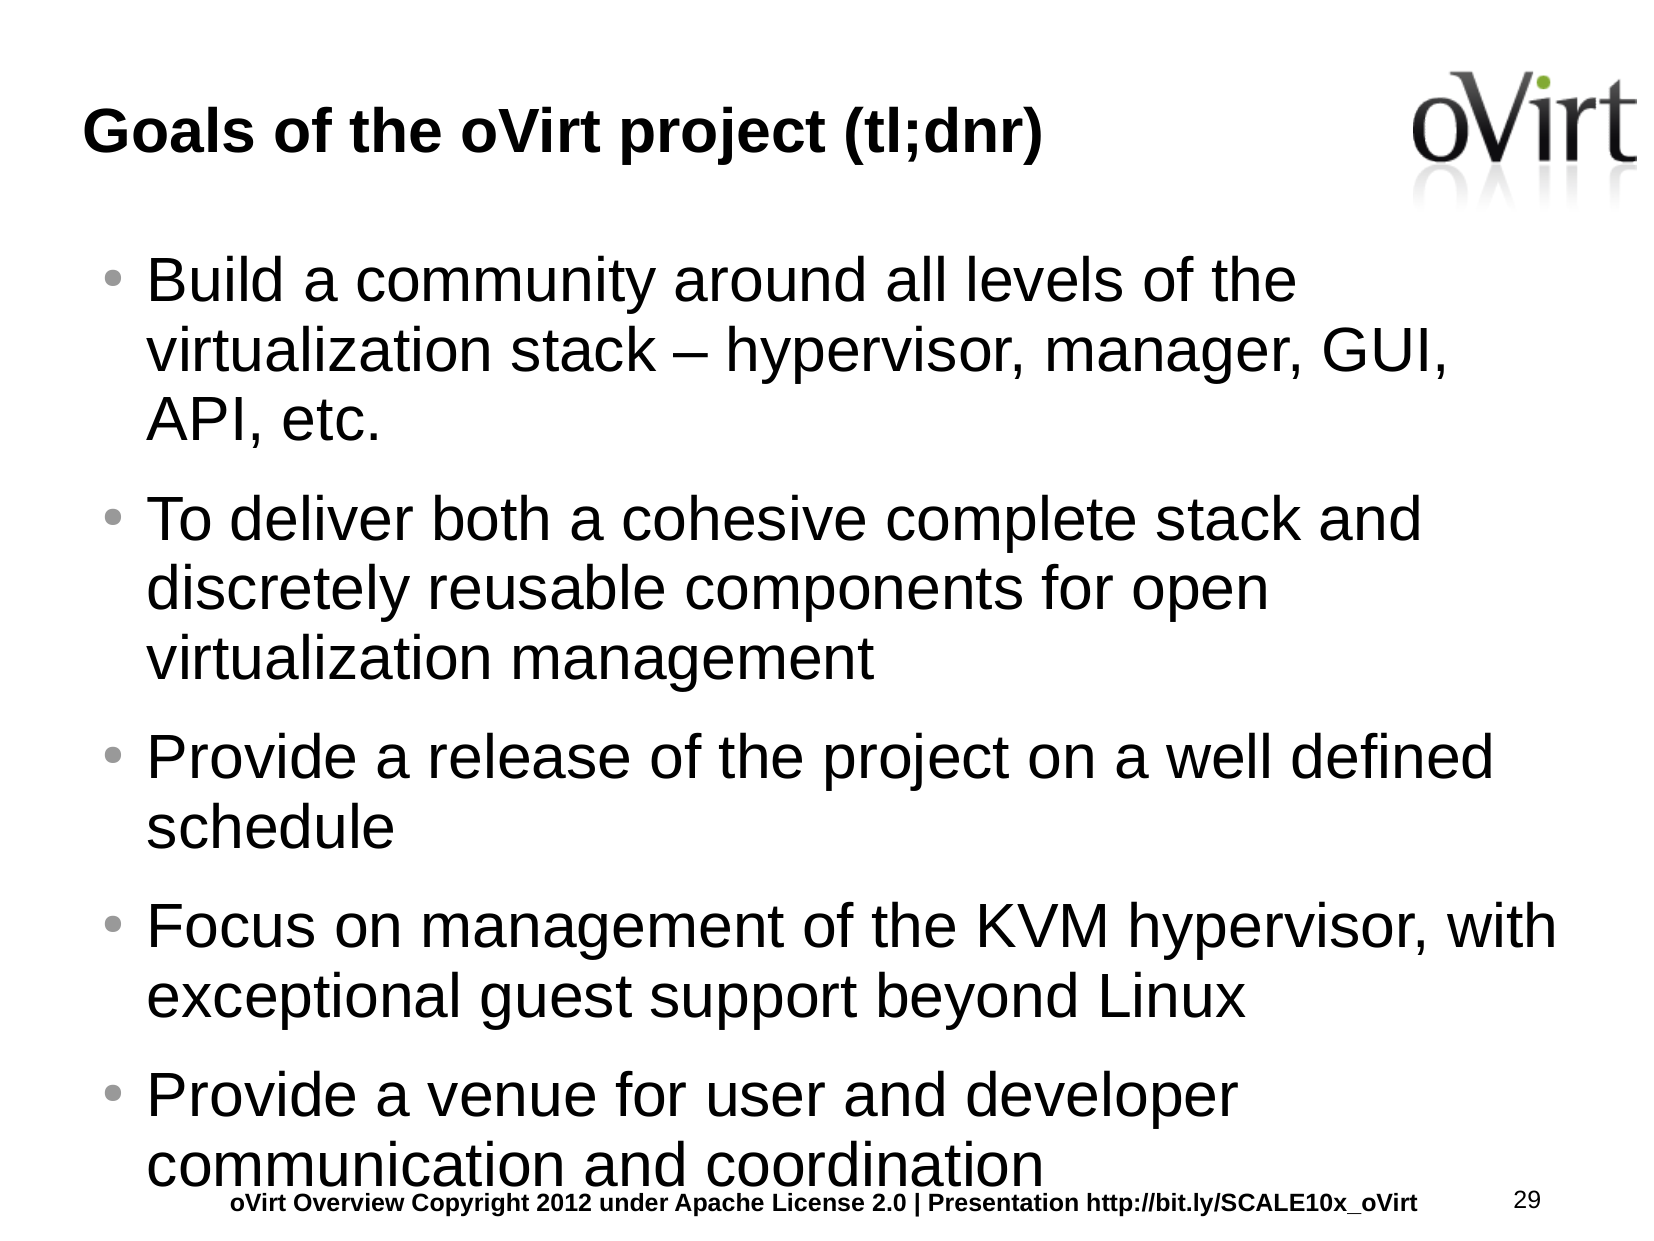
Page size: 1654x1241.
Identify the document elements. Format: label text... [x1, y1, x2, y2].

list Build a community around all levels of the virtualization stack – hypervisor, manager, GUI, API, etc. To deliver both a cohesive complete stack and discretely reusable components for open virtualization management Provide a release of the project on a well defined schedule Focus on management of the KVM hypervisor, with exceptional guest support beyond Linux Provide a venue for user and developer communication and coordination [86, 244, 1576, 1200]
title Goals of the oVirt project (tl;dnr) [82, 37, 1303, 226]
picture [1413, 63, 1637, 212]
